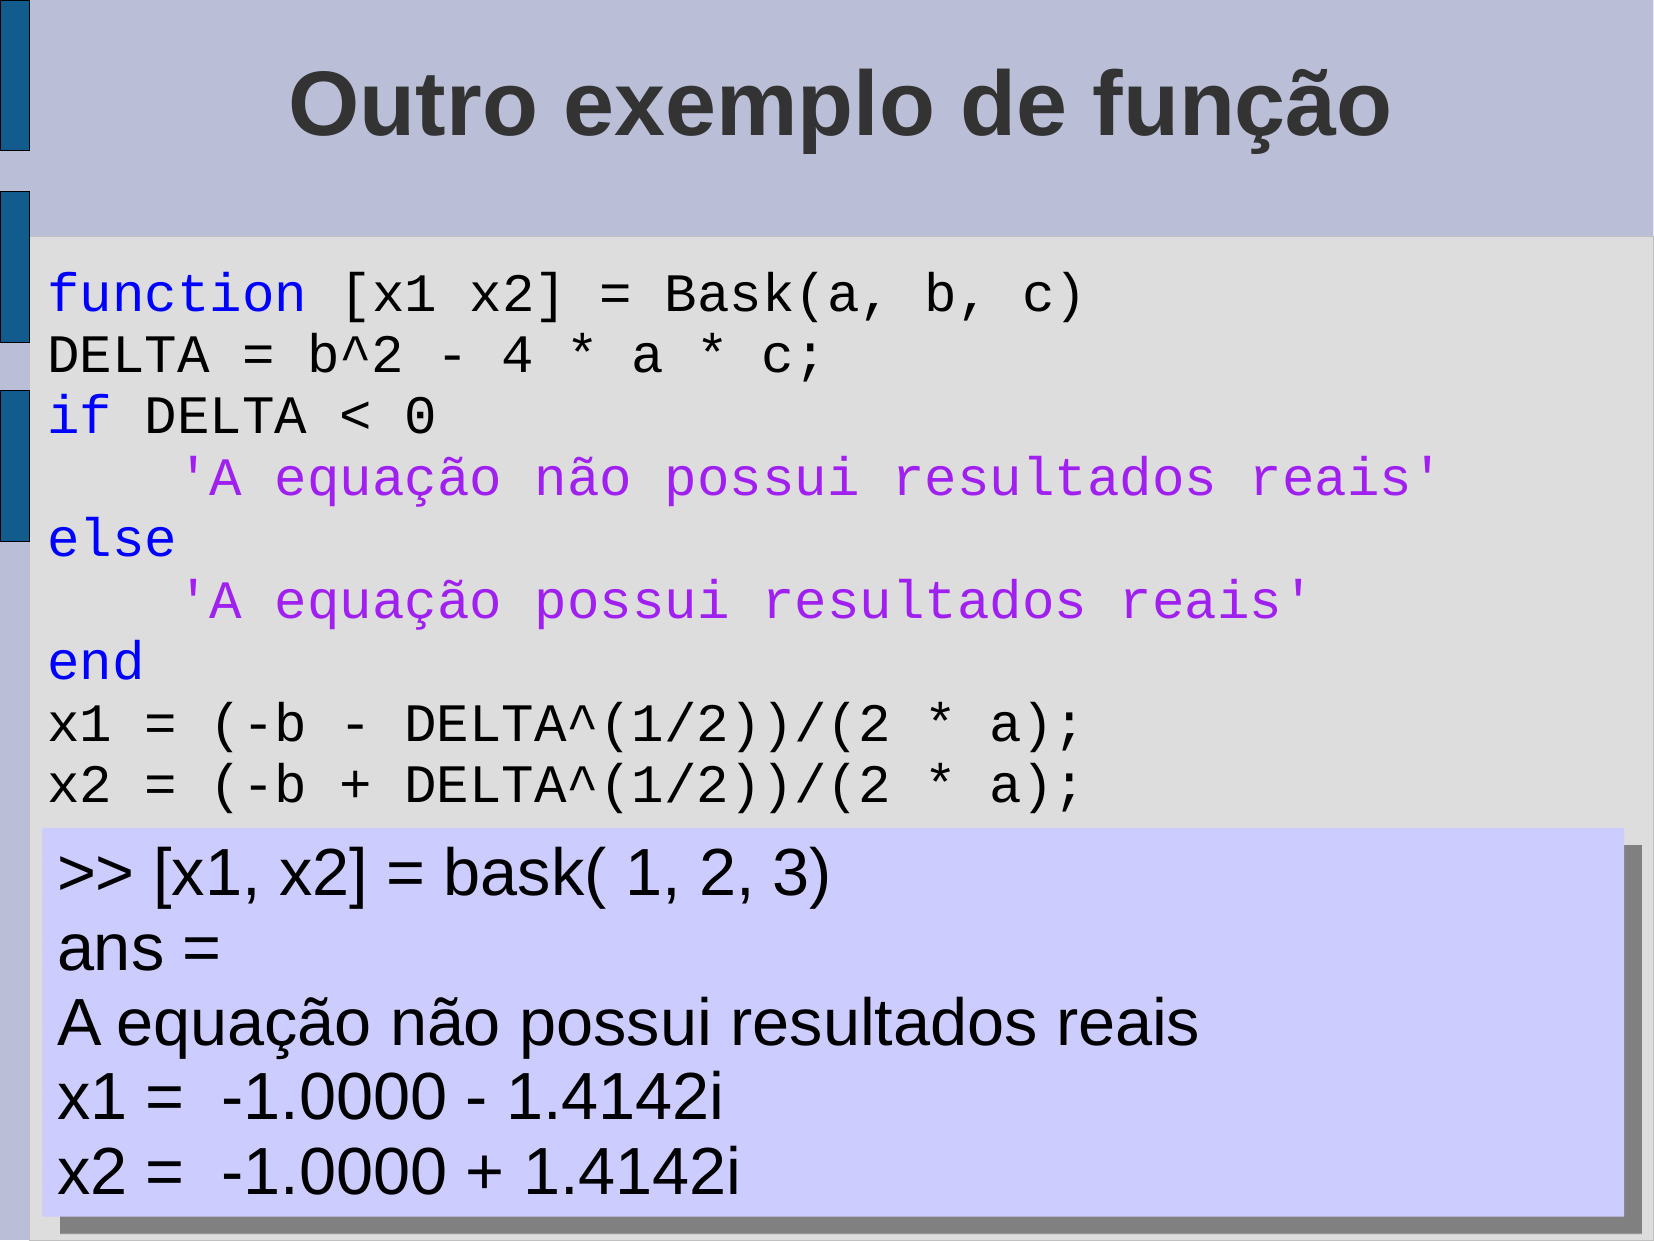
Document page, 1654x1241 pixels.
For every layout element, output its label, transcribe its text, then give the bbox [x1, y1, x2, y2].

list function [x1 x2] = Bask(a, b, c) DELTA = b^2 - 4 * a * c; if DELTA < 0 'A equação não possui resultados reais' else 'A equação possui resultados reais' end x1 = (-b - DELTA^(1/2))/(2 * a); x2 = (-b + DELTA^(1/2))/(2 * a); [29, 265, 1654, 798]
title Outro exemplo de função [29, 7, 1654, 200]
text_box >> [x1, x2] = bask( 1, 2, 3) ans = A equação não possui resultados reais x1 = -1.0000 - 1.4142i x2 = -1.0000 + 1.4142i [42, 827, 1625, 1217]
